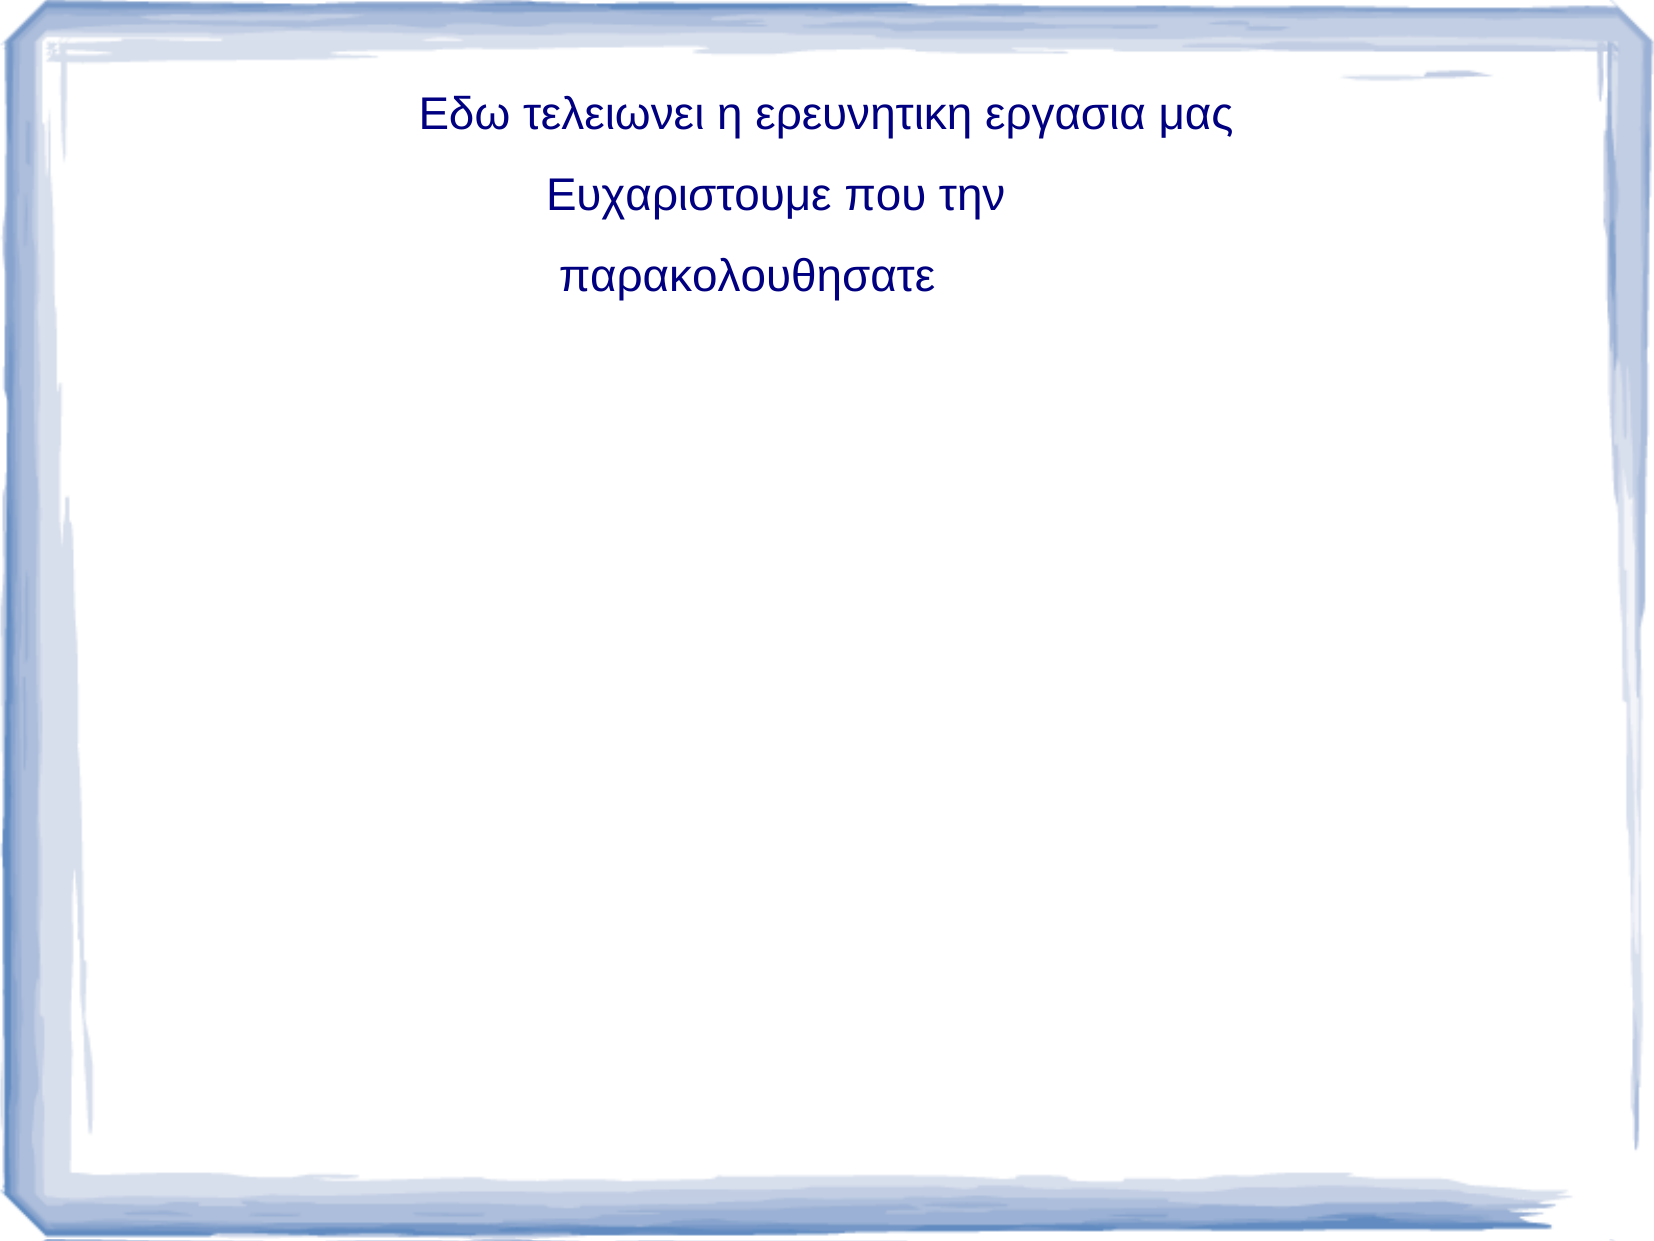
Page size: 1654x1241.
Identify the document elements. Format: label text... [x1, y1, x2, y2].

list Εδω τελειωνει η ερευνητικη εργασια μας Ευχαριστουμε που την παρακολουθησατε [118, 88, 1571, 768]
picture [0, 0, 1654, 1241]
